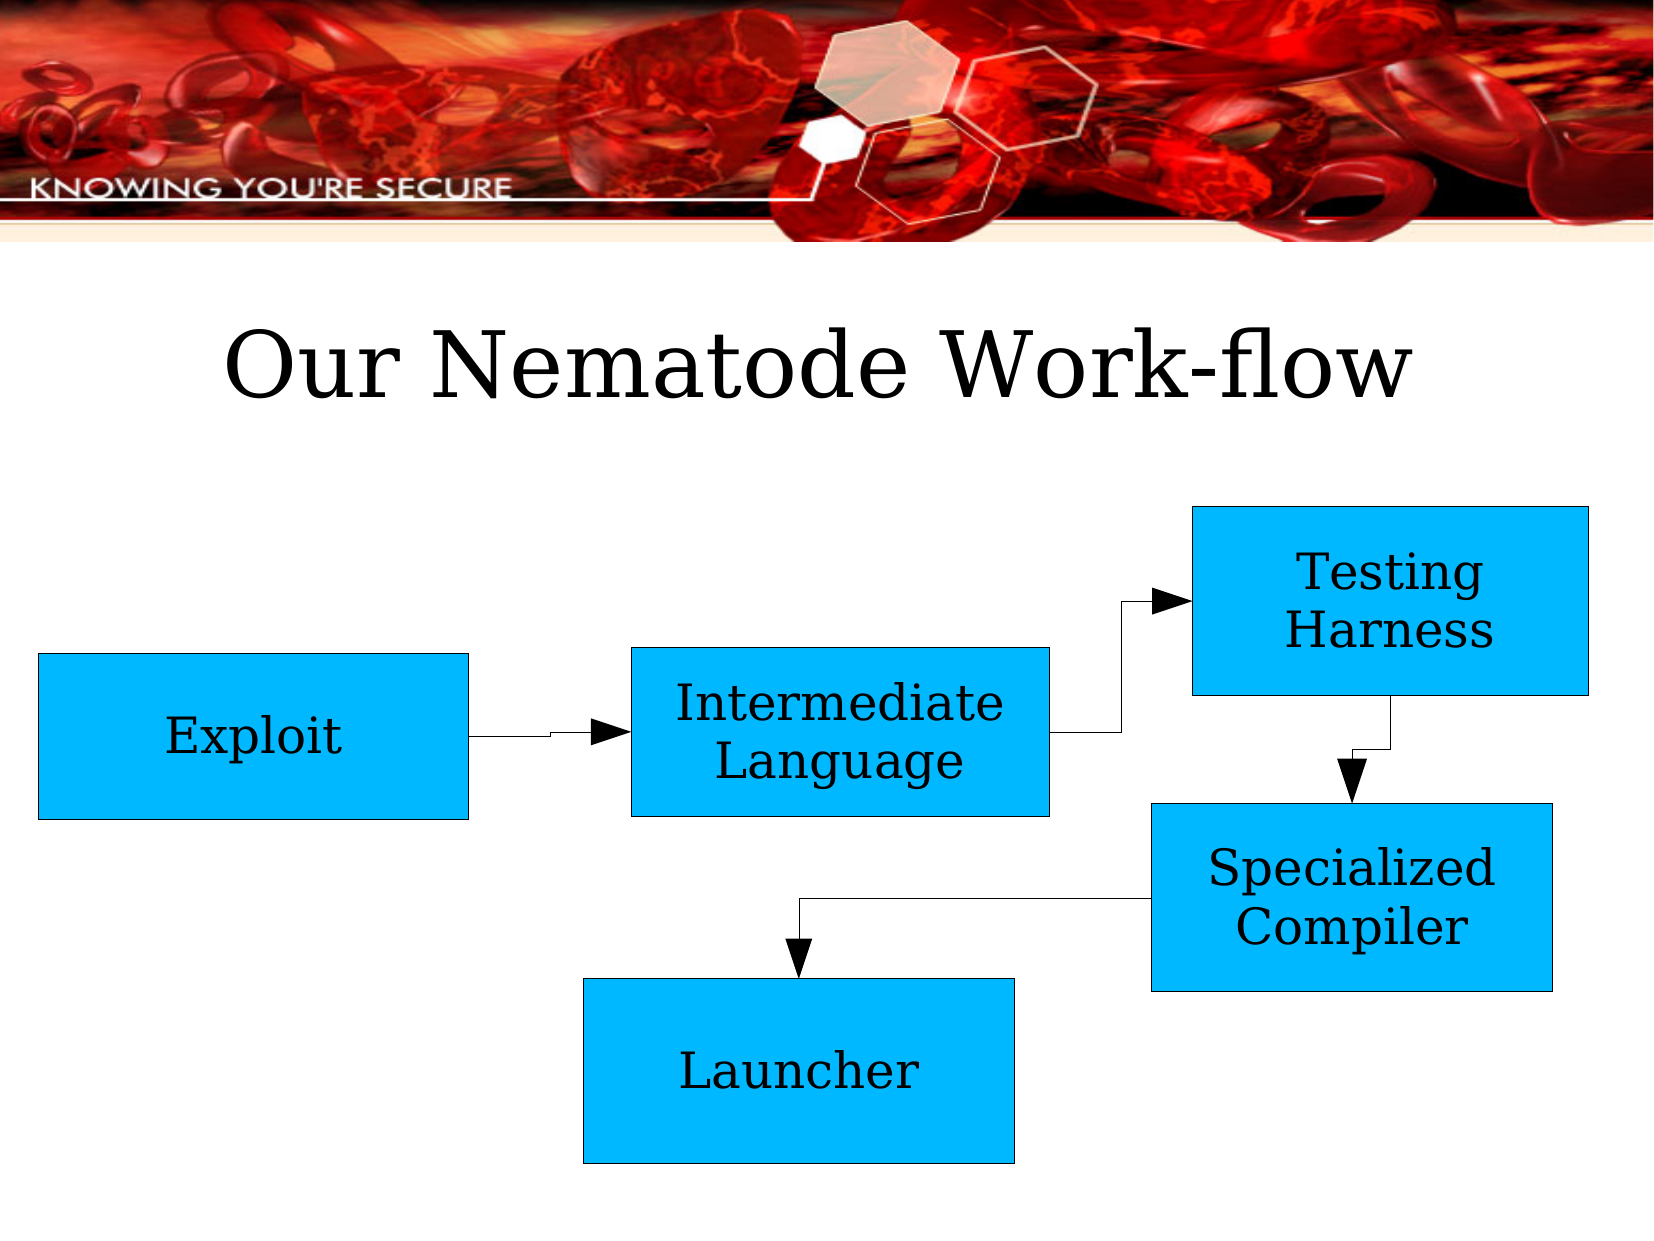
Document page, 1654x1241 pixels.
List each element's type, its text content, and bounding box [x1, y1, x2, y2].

text_box Specialized Compiler [1151, 803, 1553, 992]
picture [0, 0, 1654, 242]
title Our Nematode Work-flow [113, 261, 1526, 470]
text_box Intermediate Language [631, 647, 1050, 817]
text_box Testing Harness [1192, 506, 1589, 696]
text_box Launcher [583, 978, 1015, 1164]
text_box Exploit [38, 653, 469, 820]
